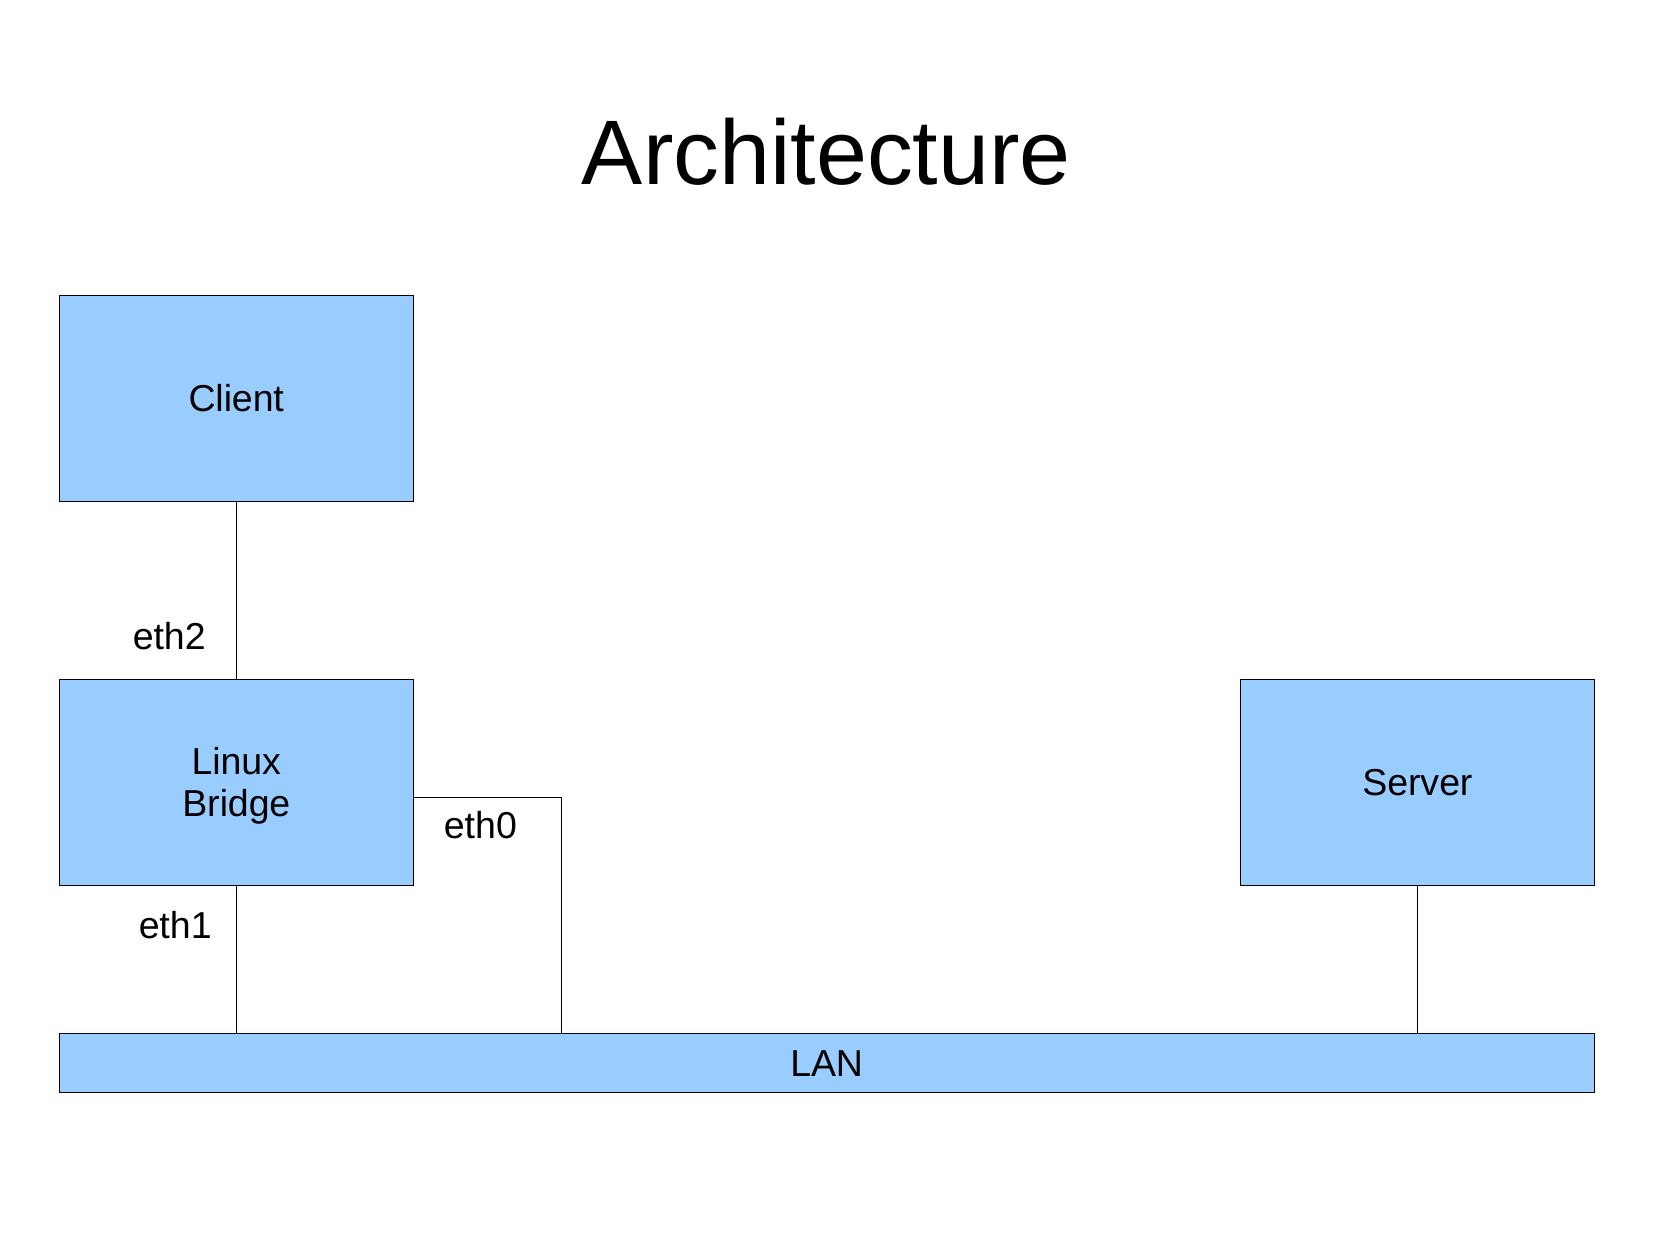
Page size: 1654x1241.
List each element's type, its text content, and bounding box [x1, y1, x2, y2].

text_box Linux Bridge [59, 679, 414, 886]
text_box eth1 [124, 897, 227, 984]
text_box eth0 [429, 798, 532, 1033]
text_box eth2 [118, 608, 221, 666]
text_box LAN [59, 1033, 1595, 1093]
text_box Client [59, 295, 414, 502]
text_box Server [1240, 679, 1595, 886]
title Architecture [82, 49, 1571, 257]
